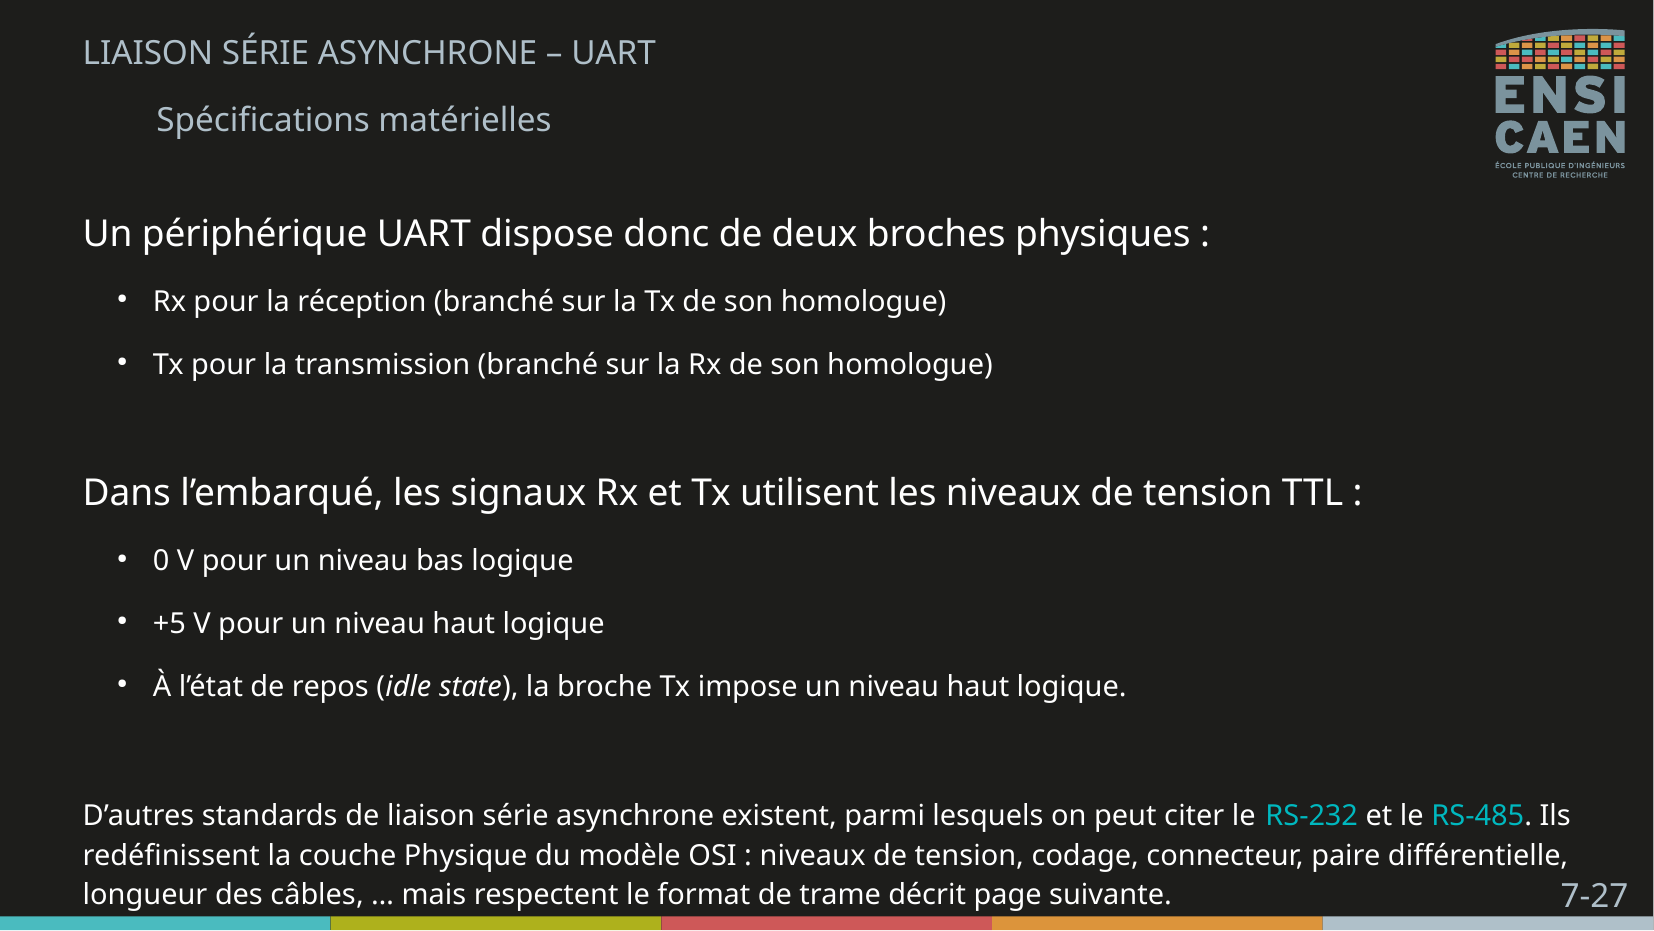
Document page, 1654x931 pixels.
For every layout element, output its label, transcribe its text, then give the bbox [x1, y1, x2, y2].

title LIAISON SÉRIE ASYNCHRONE – UART Spécifications matérielles [82, 0, 1467, 148]
list Un périphérique UART dispose donc de deux broches physiques : Rx pour la réception (branché sur la Tx de son homologue) Tx pour la transmission (branché sur la Rx de son homologue) Dans l’embarqué, les signaux Rx et Tx utilisent les niveaux de tension TTL : 0 V pour un niveau bas logique +5 V pour un niveau haut logique À l’état de repos (idle state), la broche Tx impose un niveau haut logique. D’autres standards de liaison série asynchrone existent, parmi lesquels on peut citer le RS-232 et le RS-485. Ils redéfinissent la couche Physique du modèle OSI : niveaux de tension, codage, connecteur, paire différentielle, longueur des câbles, … mais respectent le format de trame décrit page suivante. [82, 206, 1571, 916]
